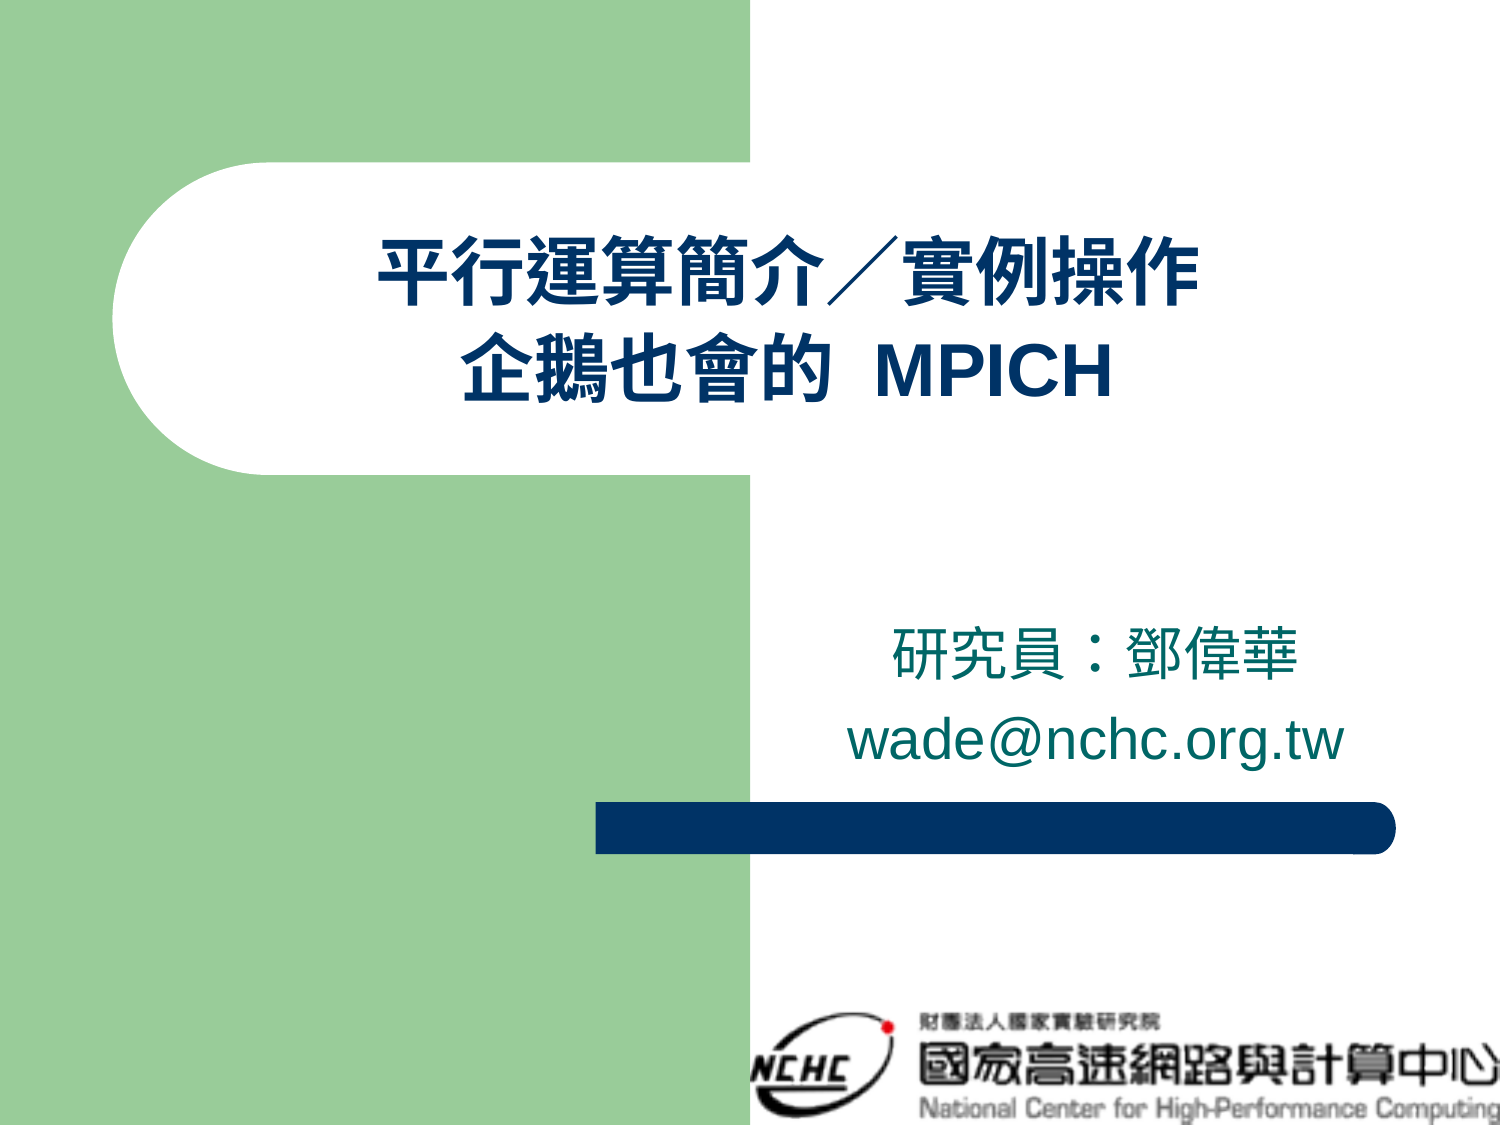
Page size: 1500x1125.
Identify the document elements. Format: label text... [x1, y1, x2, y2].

picture [750, 1004, 1500, 1125]
title 平行運算簡介／實例操作 企鵝也會的 MPICH [112, 162, 1463, 475]
subtitle 研究員：鄧偉華 wade@nchc.org.tw [766, 480, 1426, 780]
